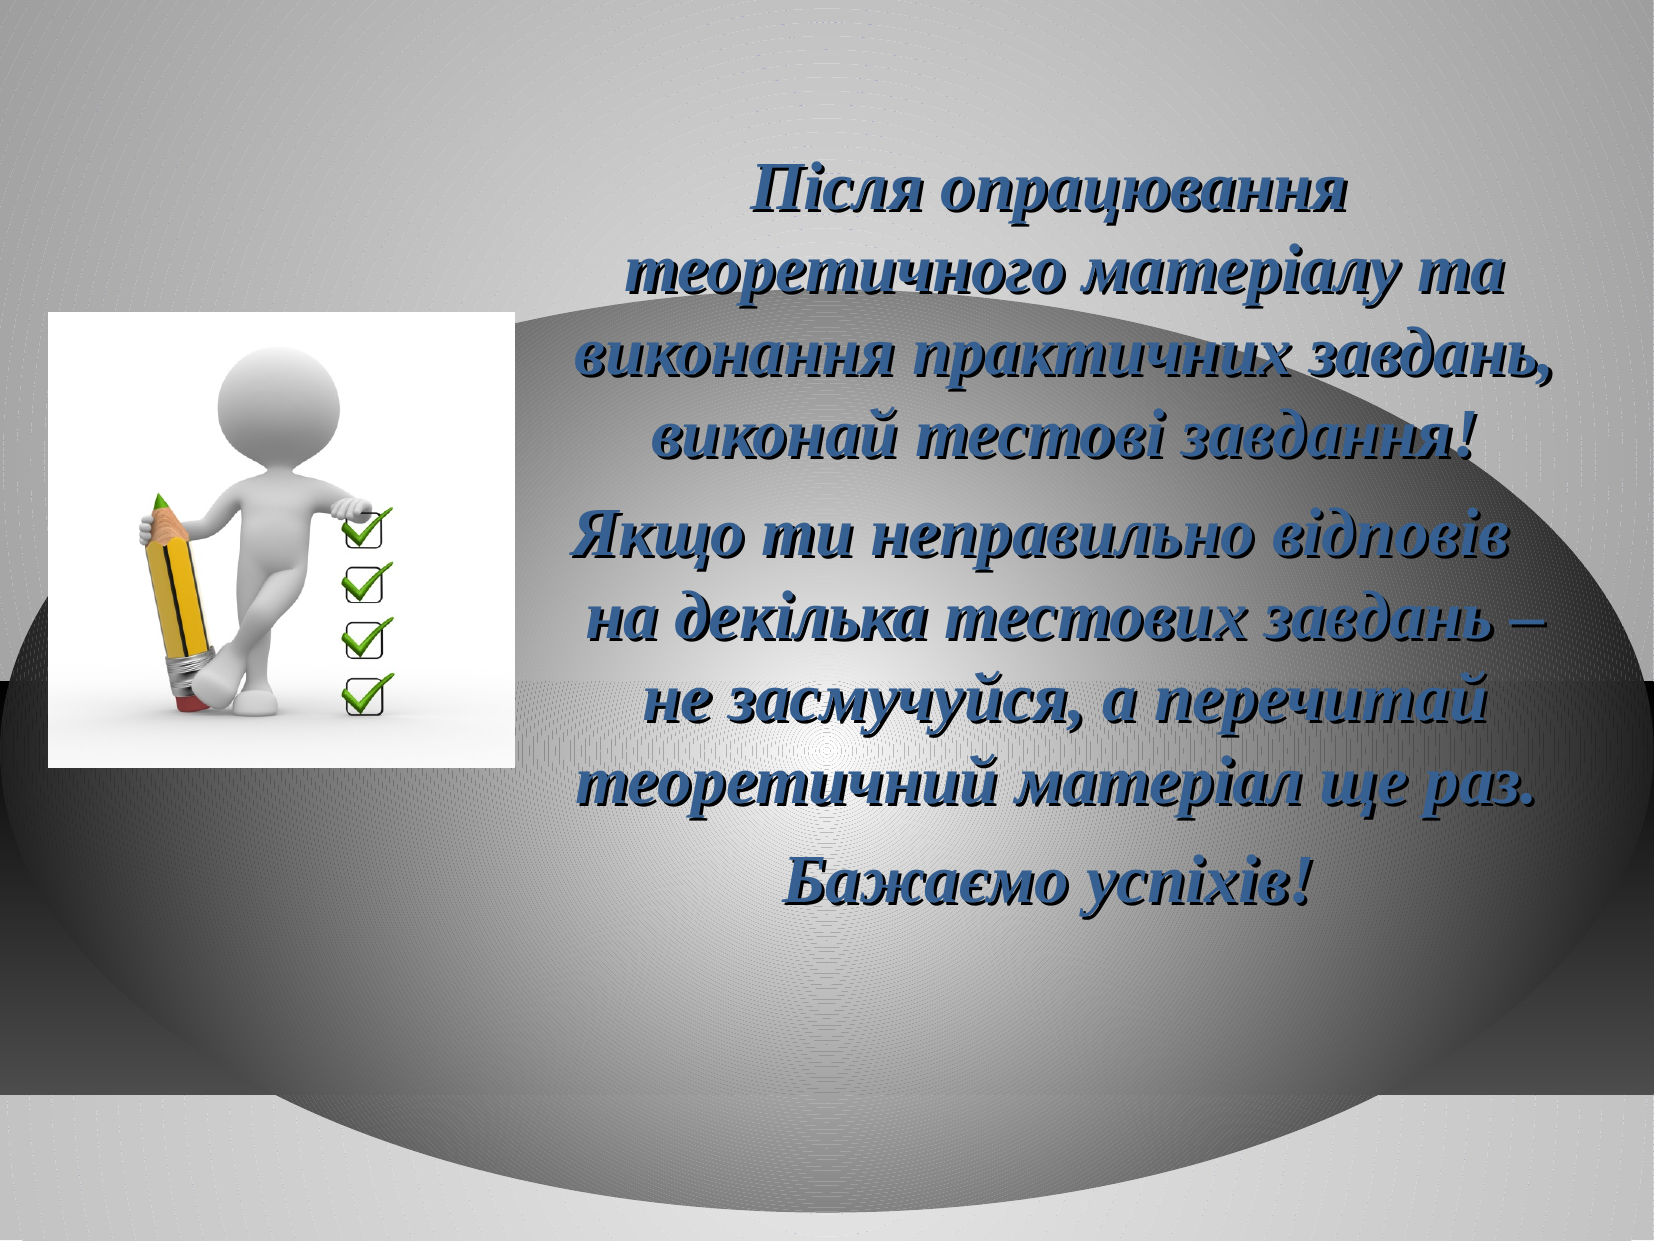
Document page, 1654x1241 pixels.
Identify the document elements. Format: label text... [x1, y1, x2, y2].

list Після опрацювання теоретичного матеріалу та виконання практичних завдань, виконай тестові завдання! Якщо ти неправильно відповів на декілька тестових завдань – не засмучуйся, а перечитай теоретичний матеріал ще раз. Бажаємо успіхів! [514, 132, 1583, 1076]
picture [48, 312, 515, 768]
